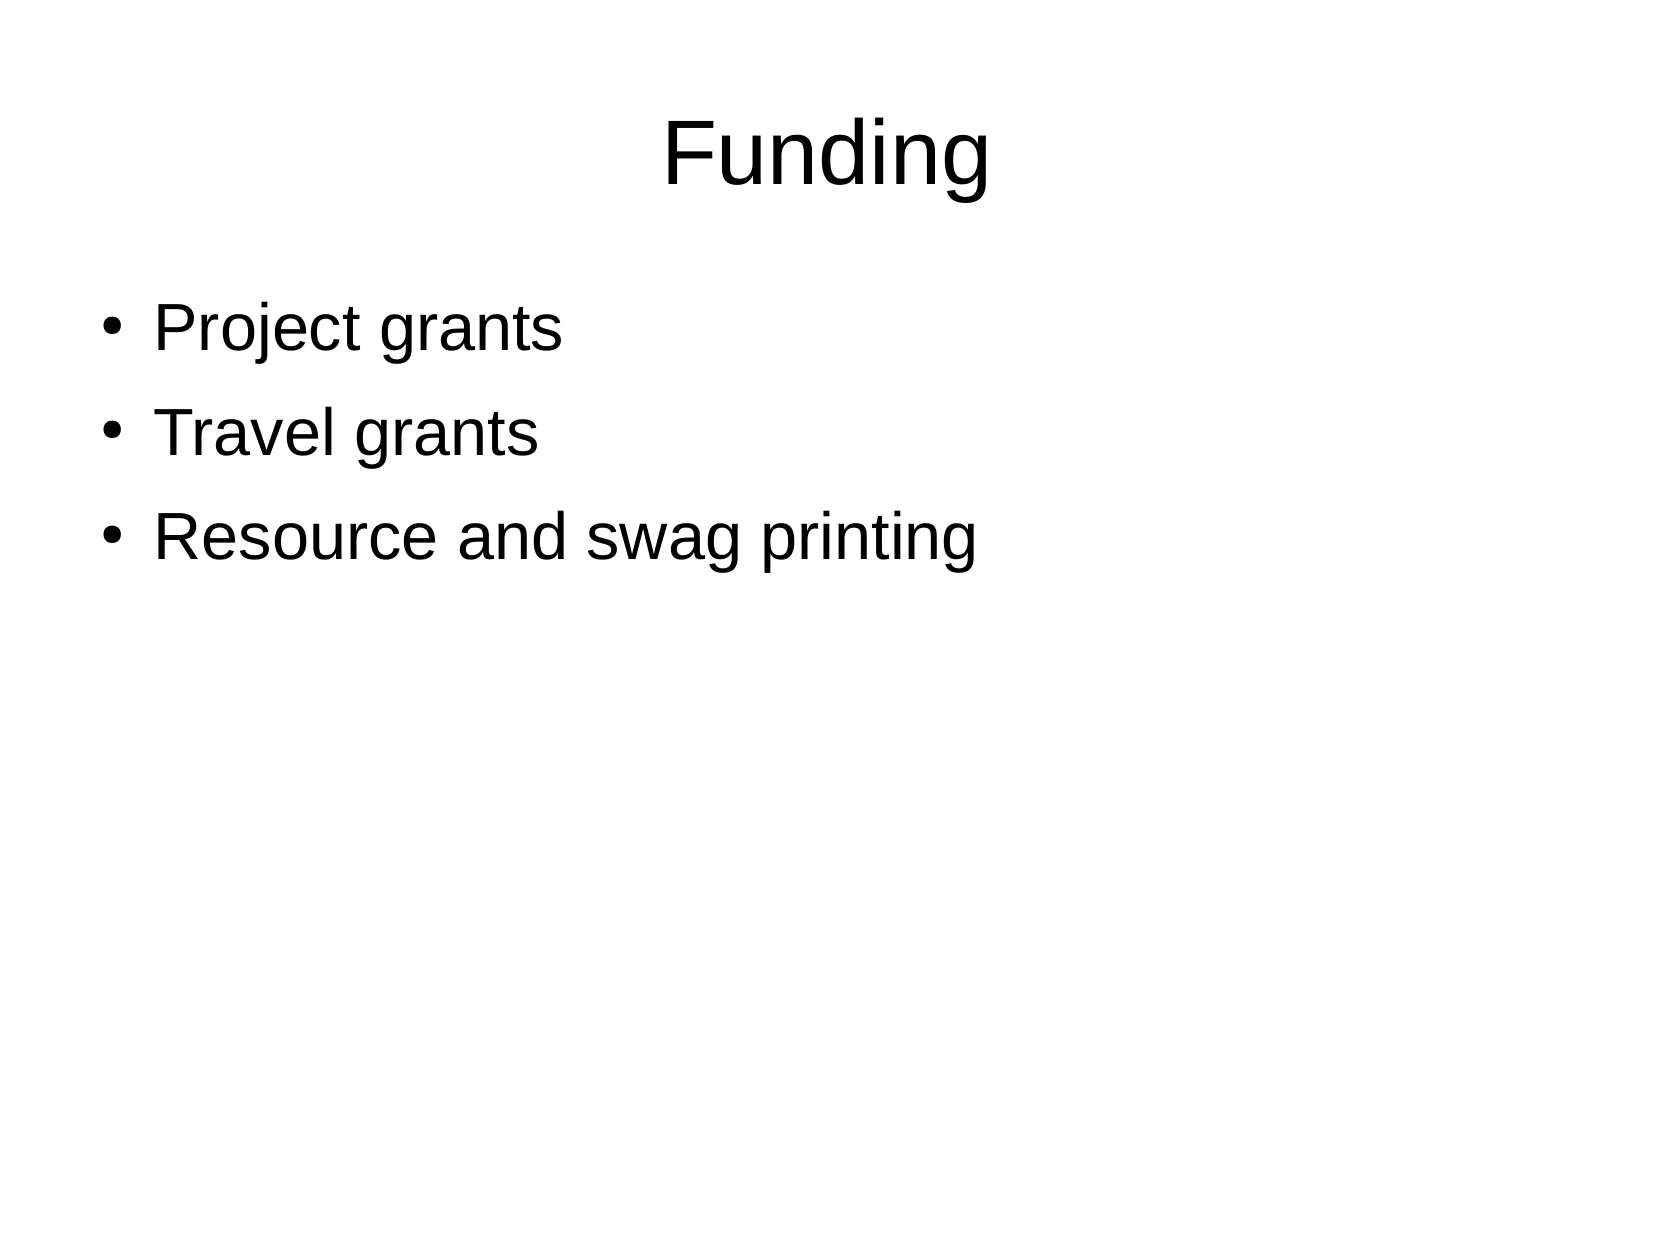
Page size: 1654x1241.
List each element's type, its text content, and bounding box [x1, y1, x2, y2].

title Funding [82, 49, 1571, 257]
list Project grants Travel grants Resource and swag printing [82, 290, 1571, 1109]
